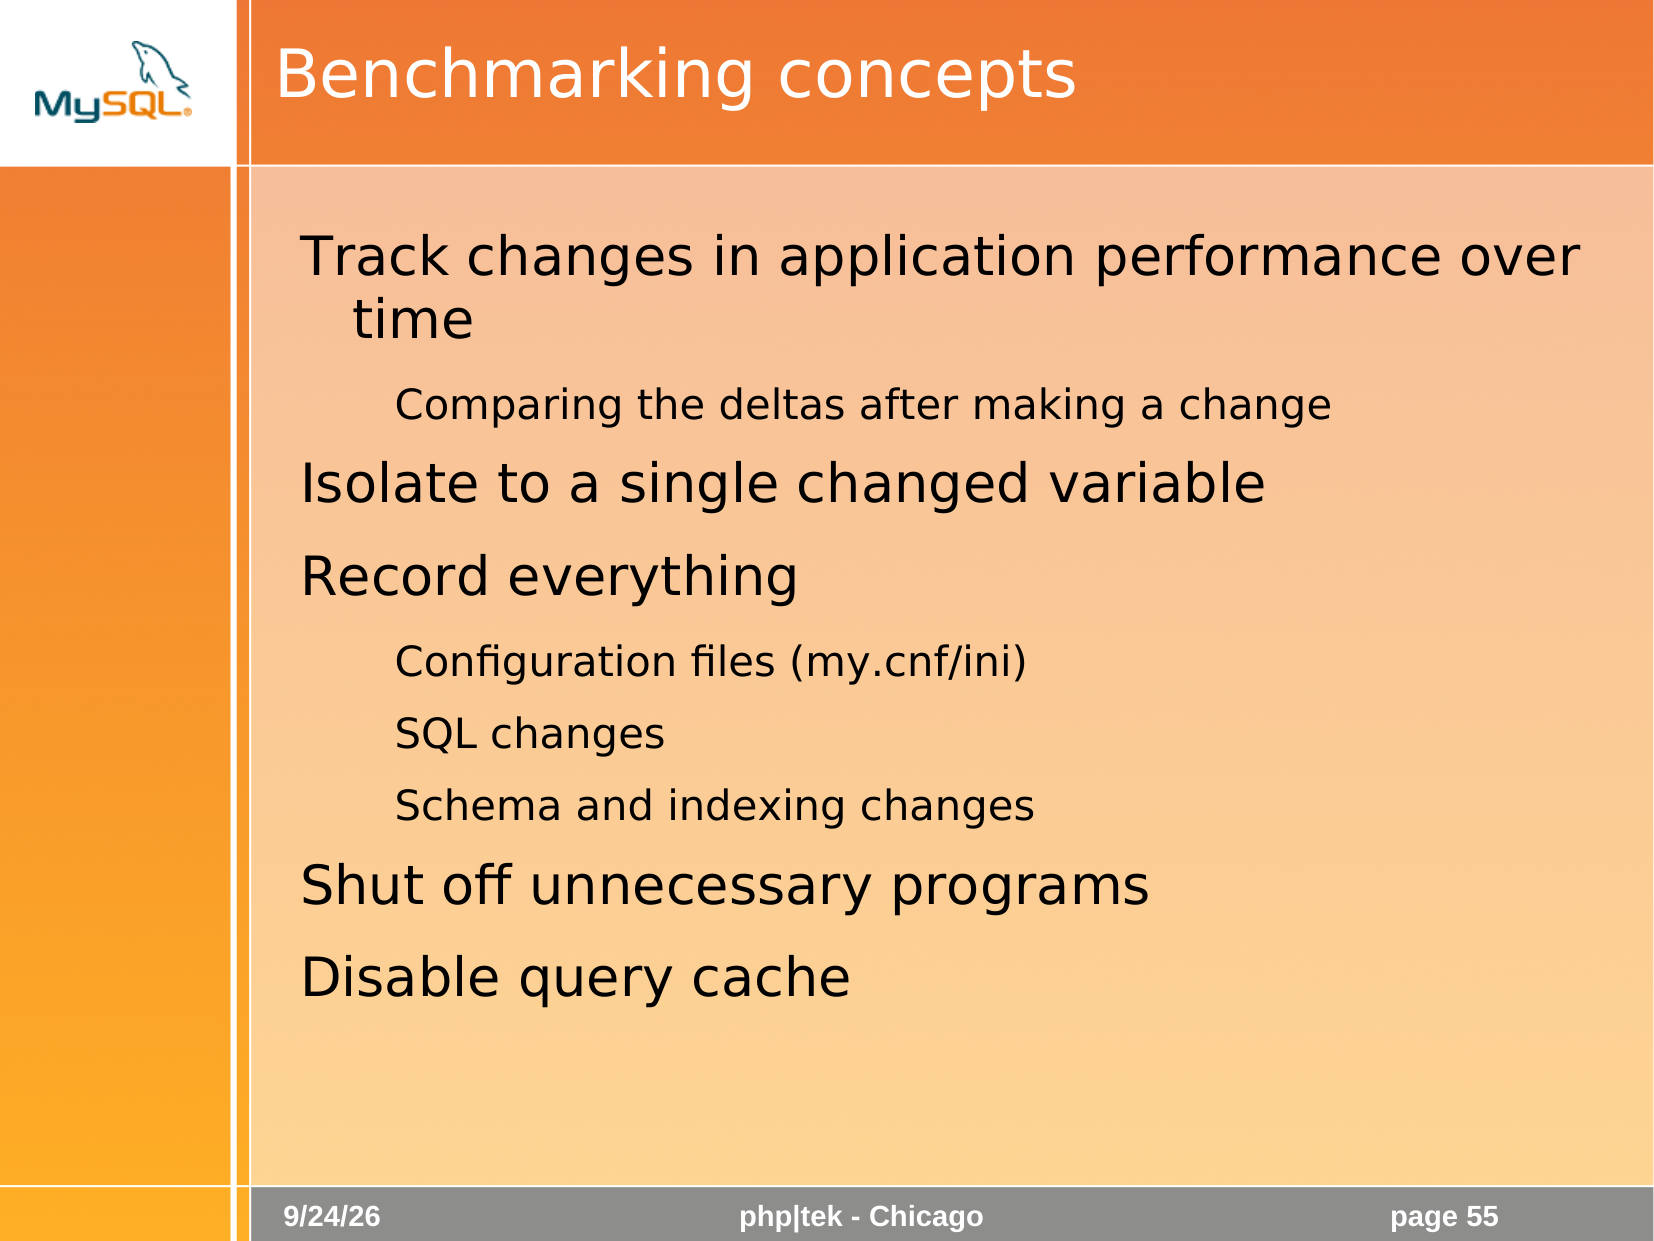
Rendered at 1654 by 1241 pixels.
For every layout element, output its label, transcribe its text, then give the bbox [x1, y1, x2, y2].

picture [0, 0, 1654, 1241]
title Benchmarking concepts [274, 11, 1500, 137]
picture [35, 41, 192, 123]
list Track changes in application performance over time Comparing the deltas after making a change Isolate to a single changed variable Record everything Configuration files (my.cnf/ini) SQL changes Schema and indexing changes Shut off unnecessary programs Disable query cache [300, 225, 1613, 1163]
